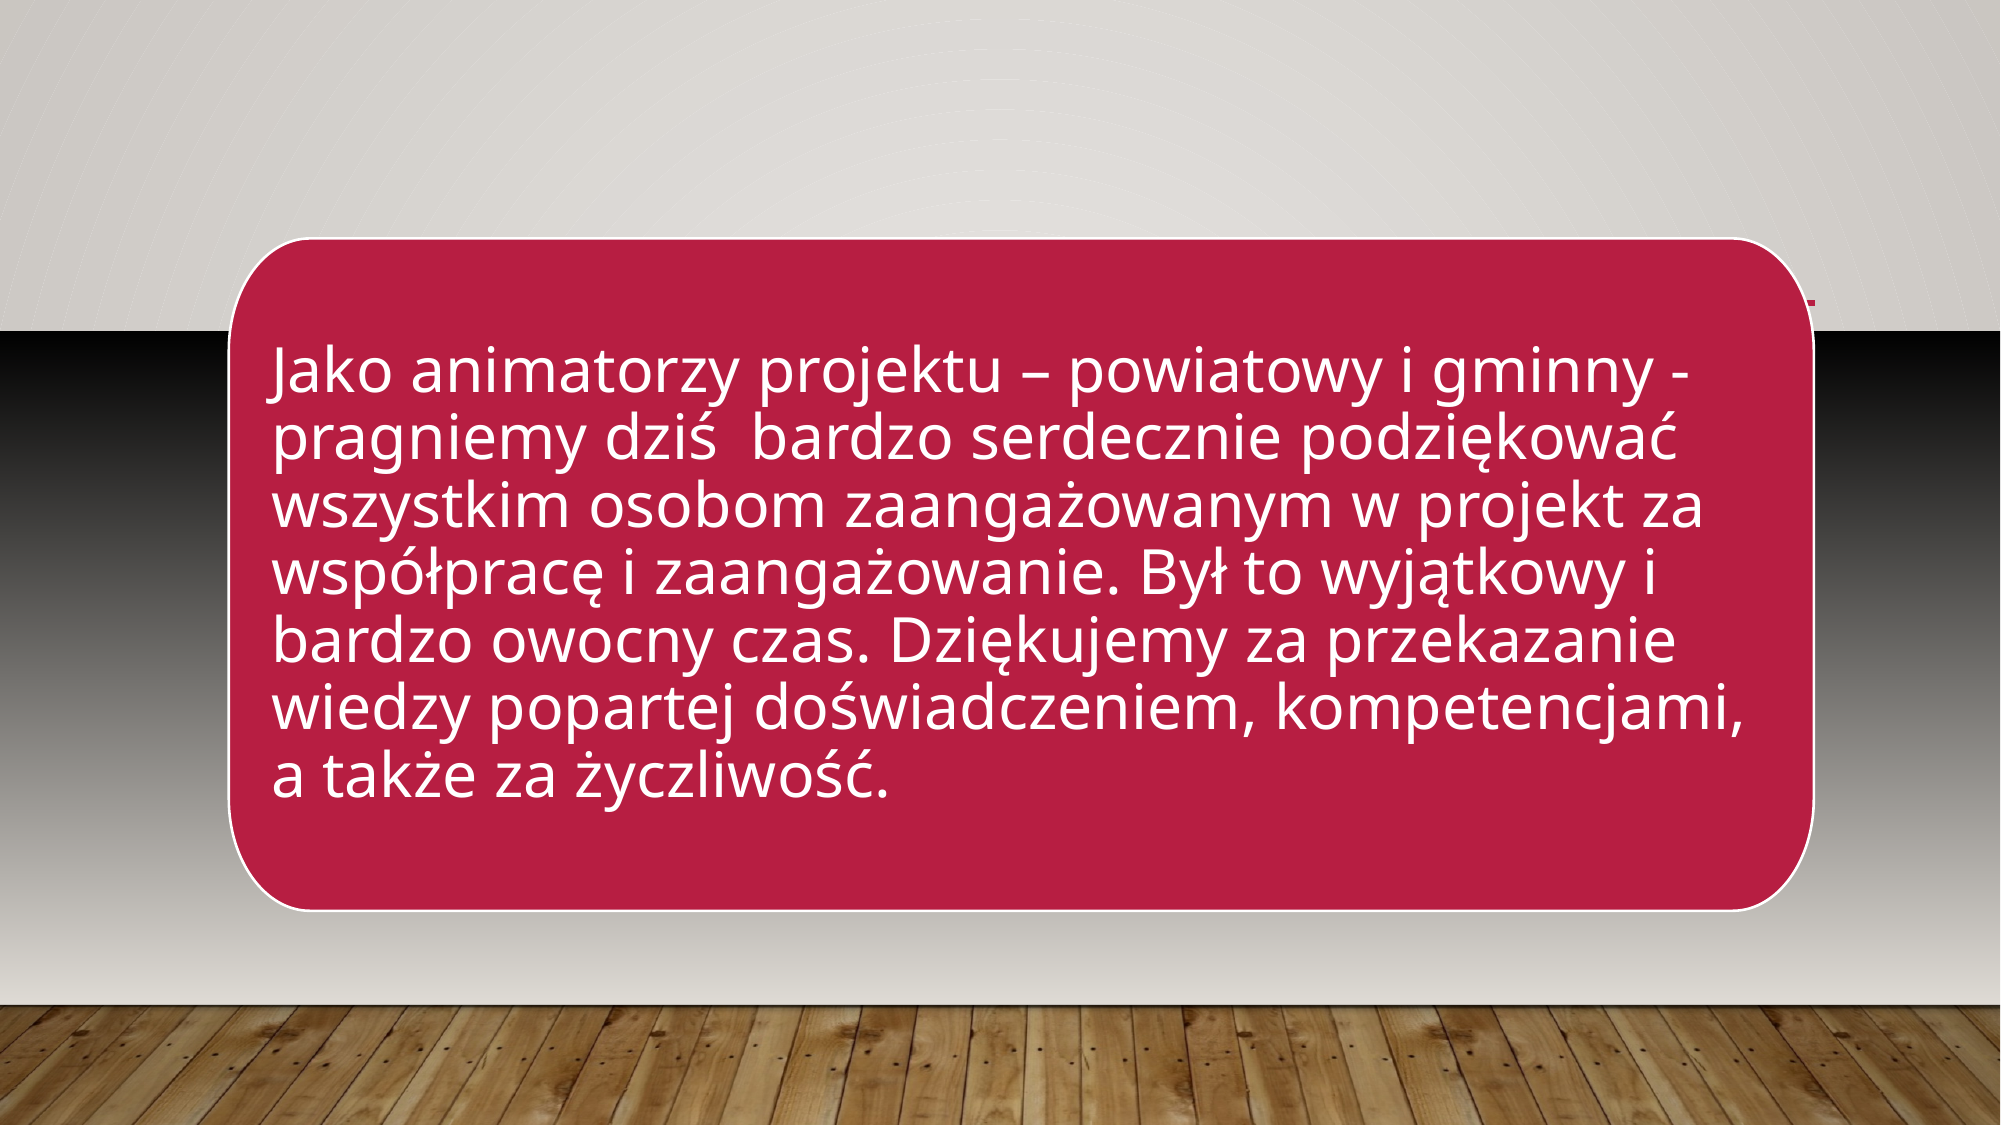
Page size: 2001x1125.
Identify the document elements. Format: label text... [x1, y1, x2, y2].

text_box Jako animatorzy projektu – powiatowy i gminny - pragniemy dziś bardzo serdecznie podziękować wszystkim osobom zaangażowanym w projekt za współpracę i zaangażowanie. Był to wyjątkowy i bardzo owocny czas. Dziękujemy za przekazanie wiedzy popartej doświadczeniem, kompetencjami, a także za życzliwość. [228, 238, 1814, 911]
